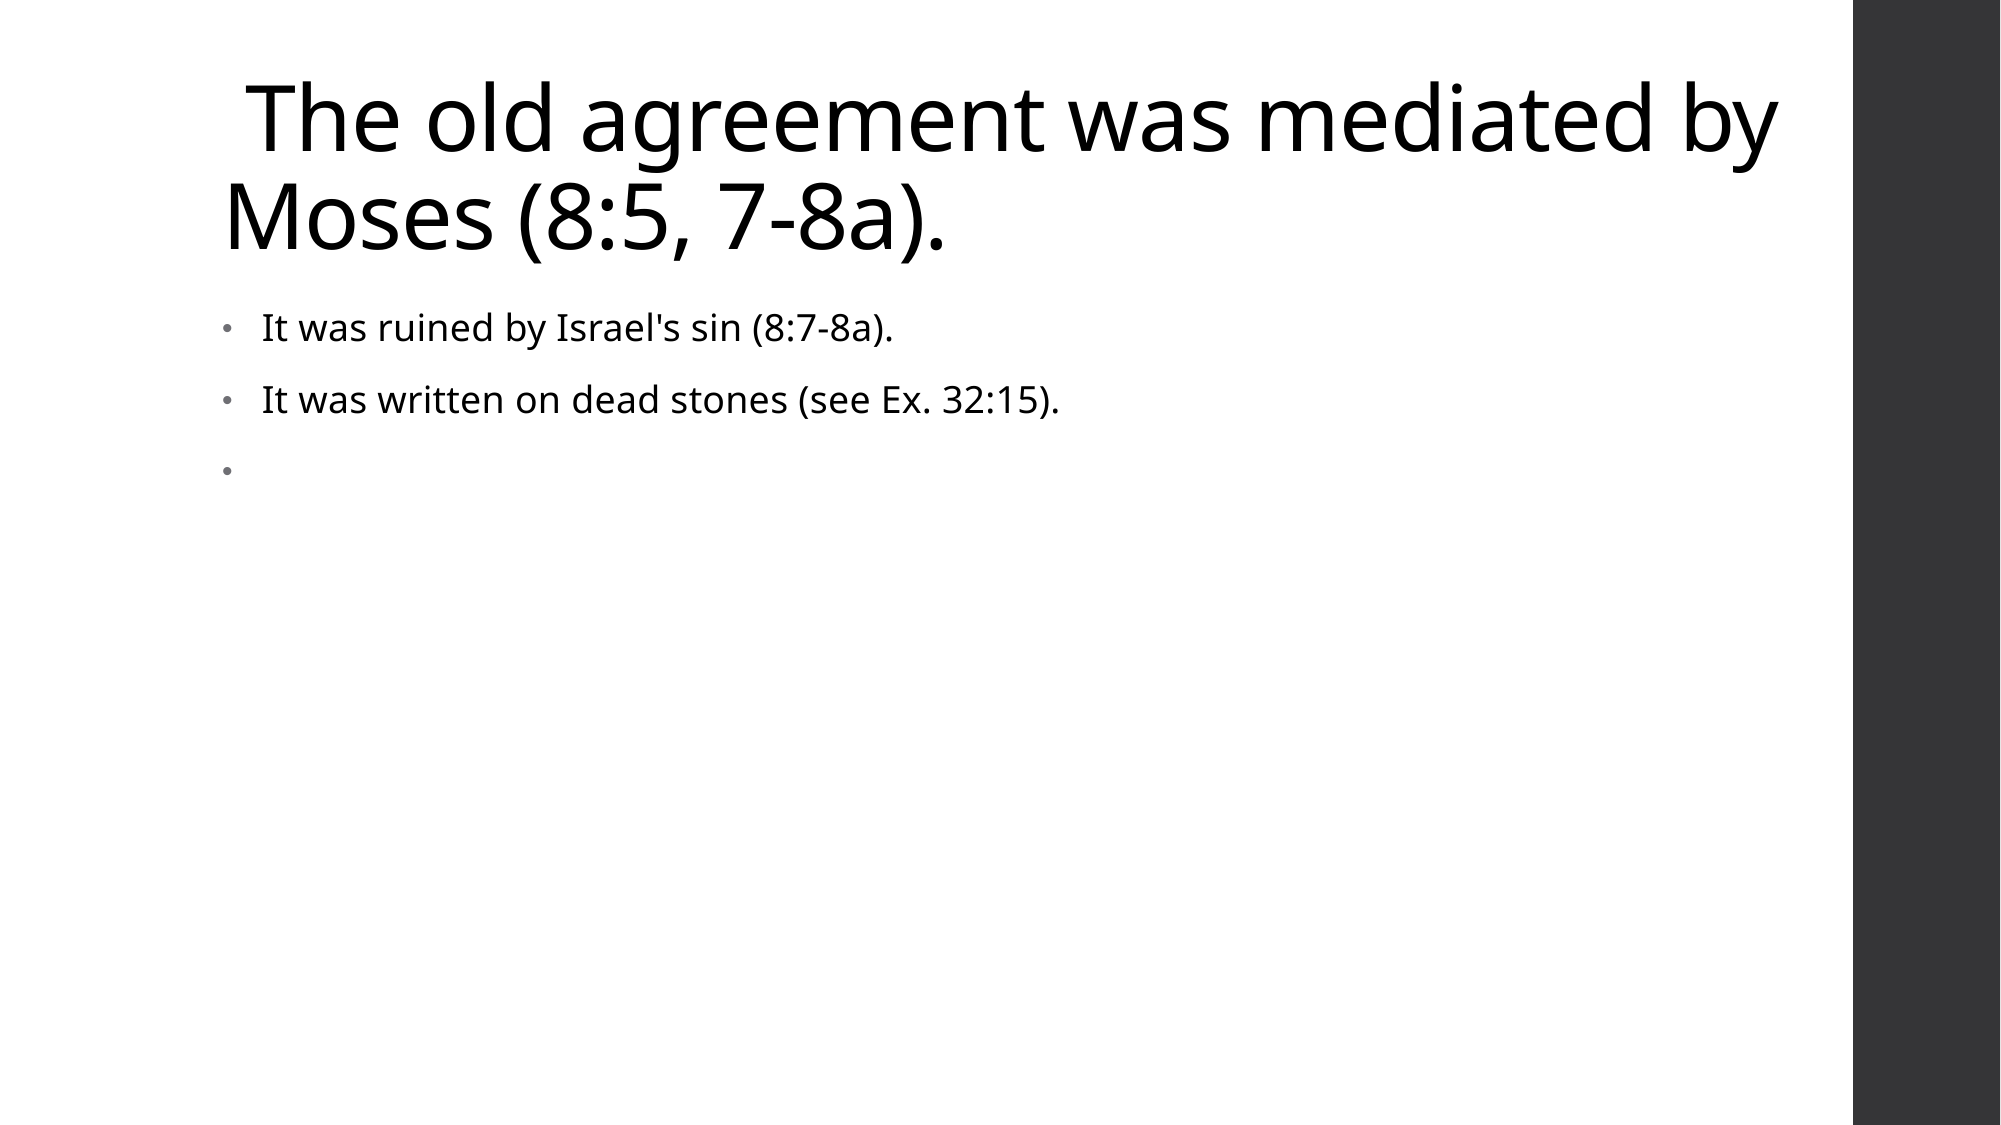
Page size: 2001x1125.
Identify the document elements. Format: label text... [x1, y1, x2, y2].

list It was ruined by Israel's sin (8:7-8a). It was written on dead stones (see Ex. 32:15). [206, 299, 1617, 1014]
title The old agreement was mediated by Moses (8:5, 7-8a). [206, 60, 1797, 278]
